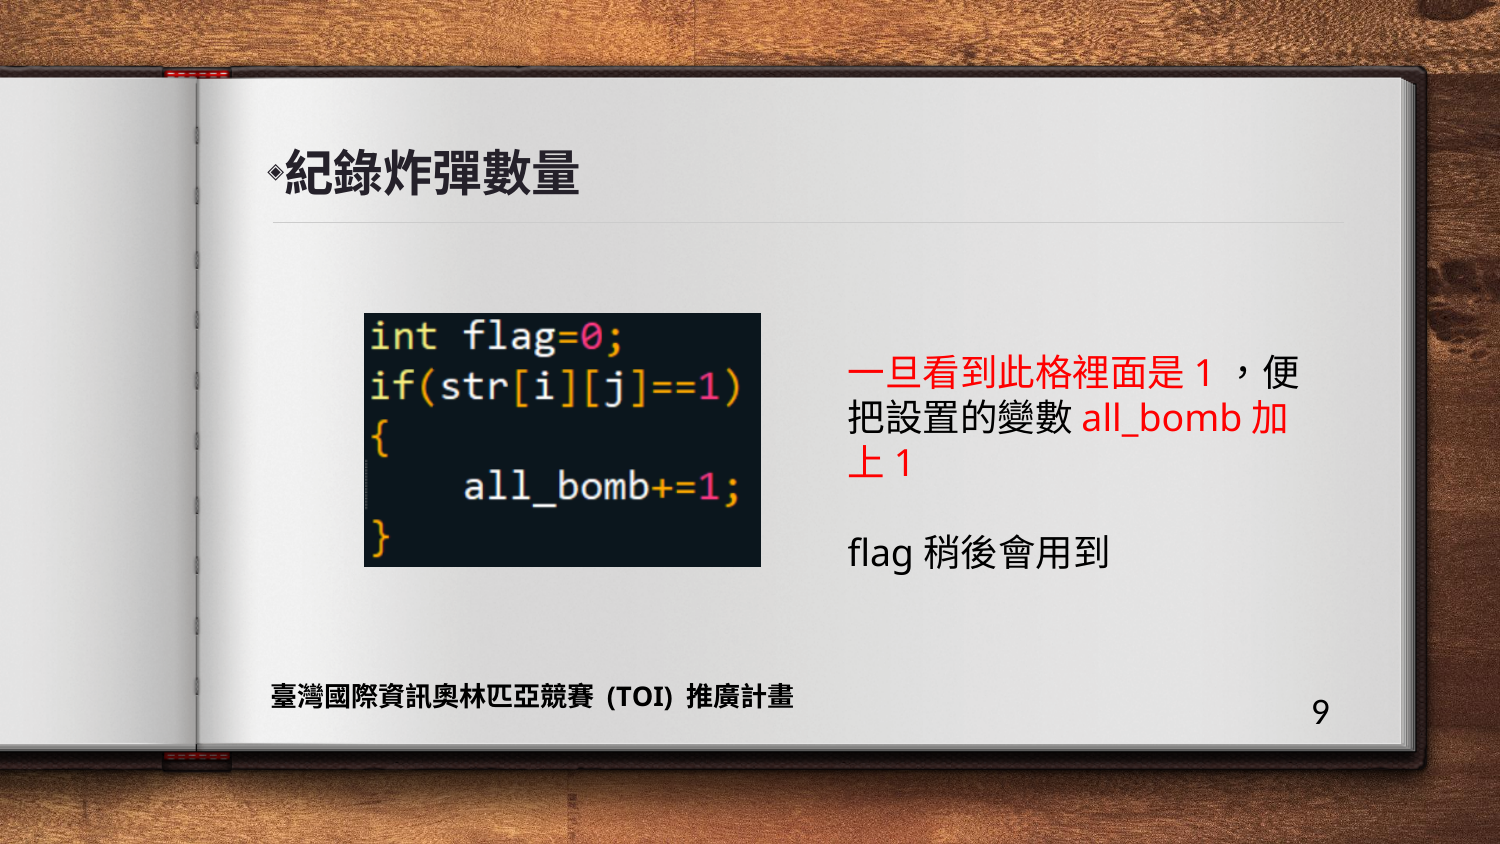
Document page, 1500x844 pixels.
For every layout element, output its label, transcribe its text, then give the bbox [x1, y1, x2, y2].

list 紀錄炸彈數量 [252, 126, 1183, 216]
text_box [1295, 672, 1386, 737]
text_box 一旦看到此格裡面是1，便把設置的變數all_bomb加上1 flag稍後會用到 [832, 341, 1341, 539]
picture [364, 313, 761, 567]
